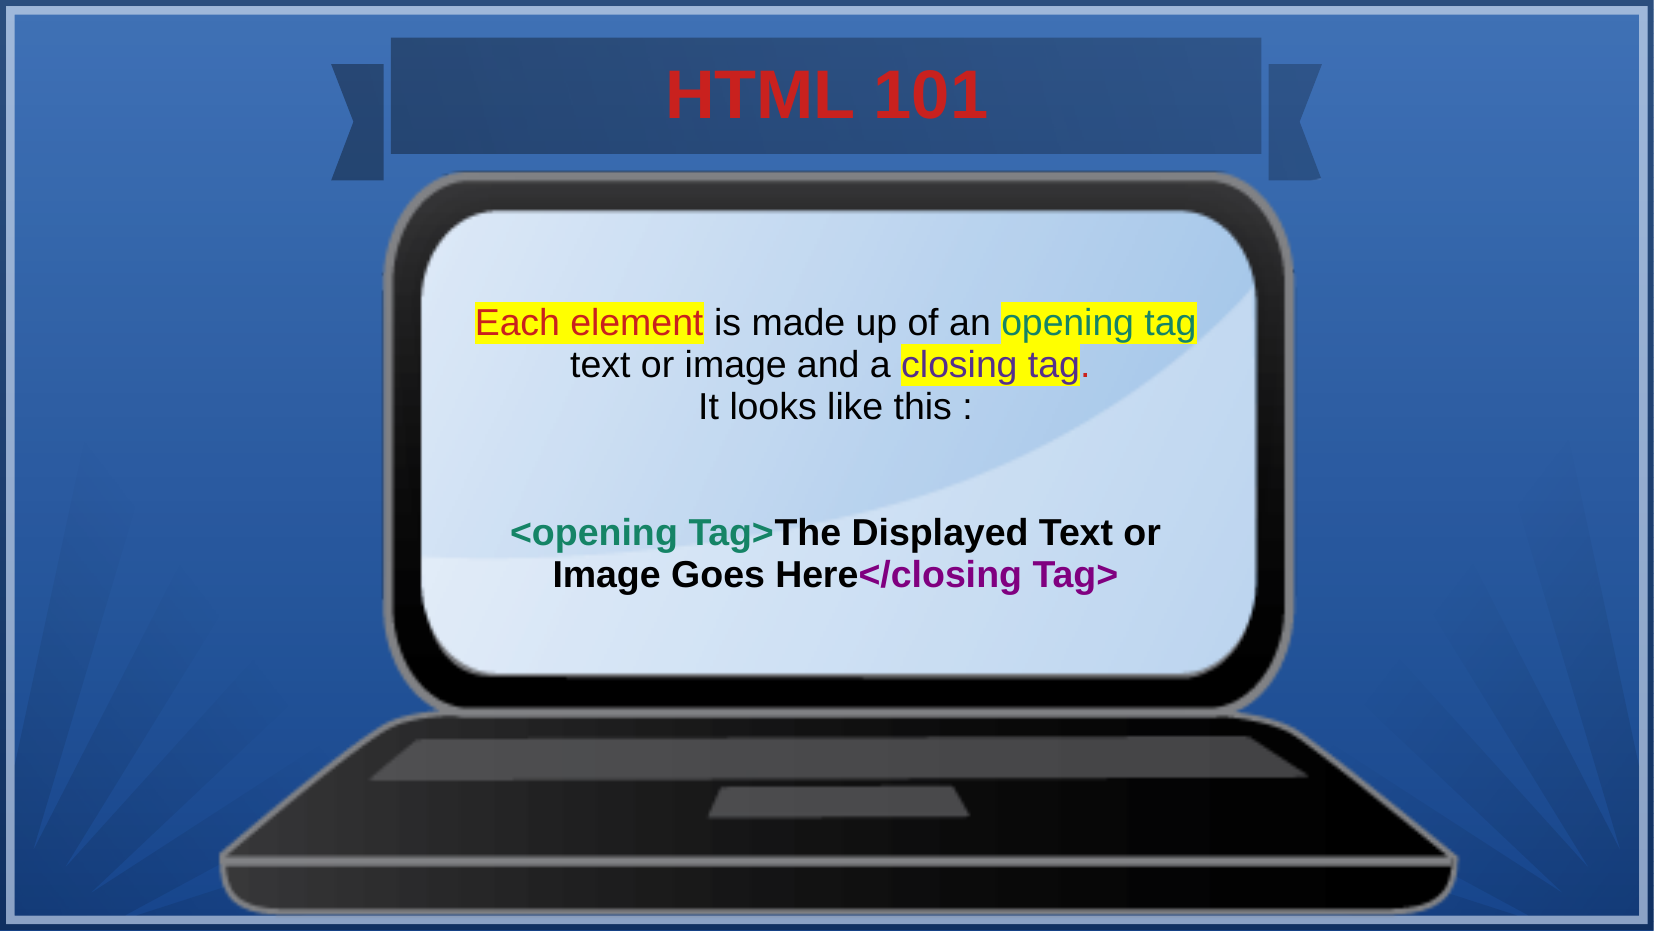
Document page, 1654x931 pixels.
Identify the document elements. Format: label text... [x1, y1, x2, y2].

text_box Each element is made up of an opening tag text or image and a closing tag. It looks like this : <opening Tag>The Displayed Text or Image Goes Here</closing Tag> [441, 294, 1231, 680]
title HTML 101 [389, 35, 1264, 154]
picture [164, 119, 1514, 931]
